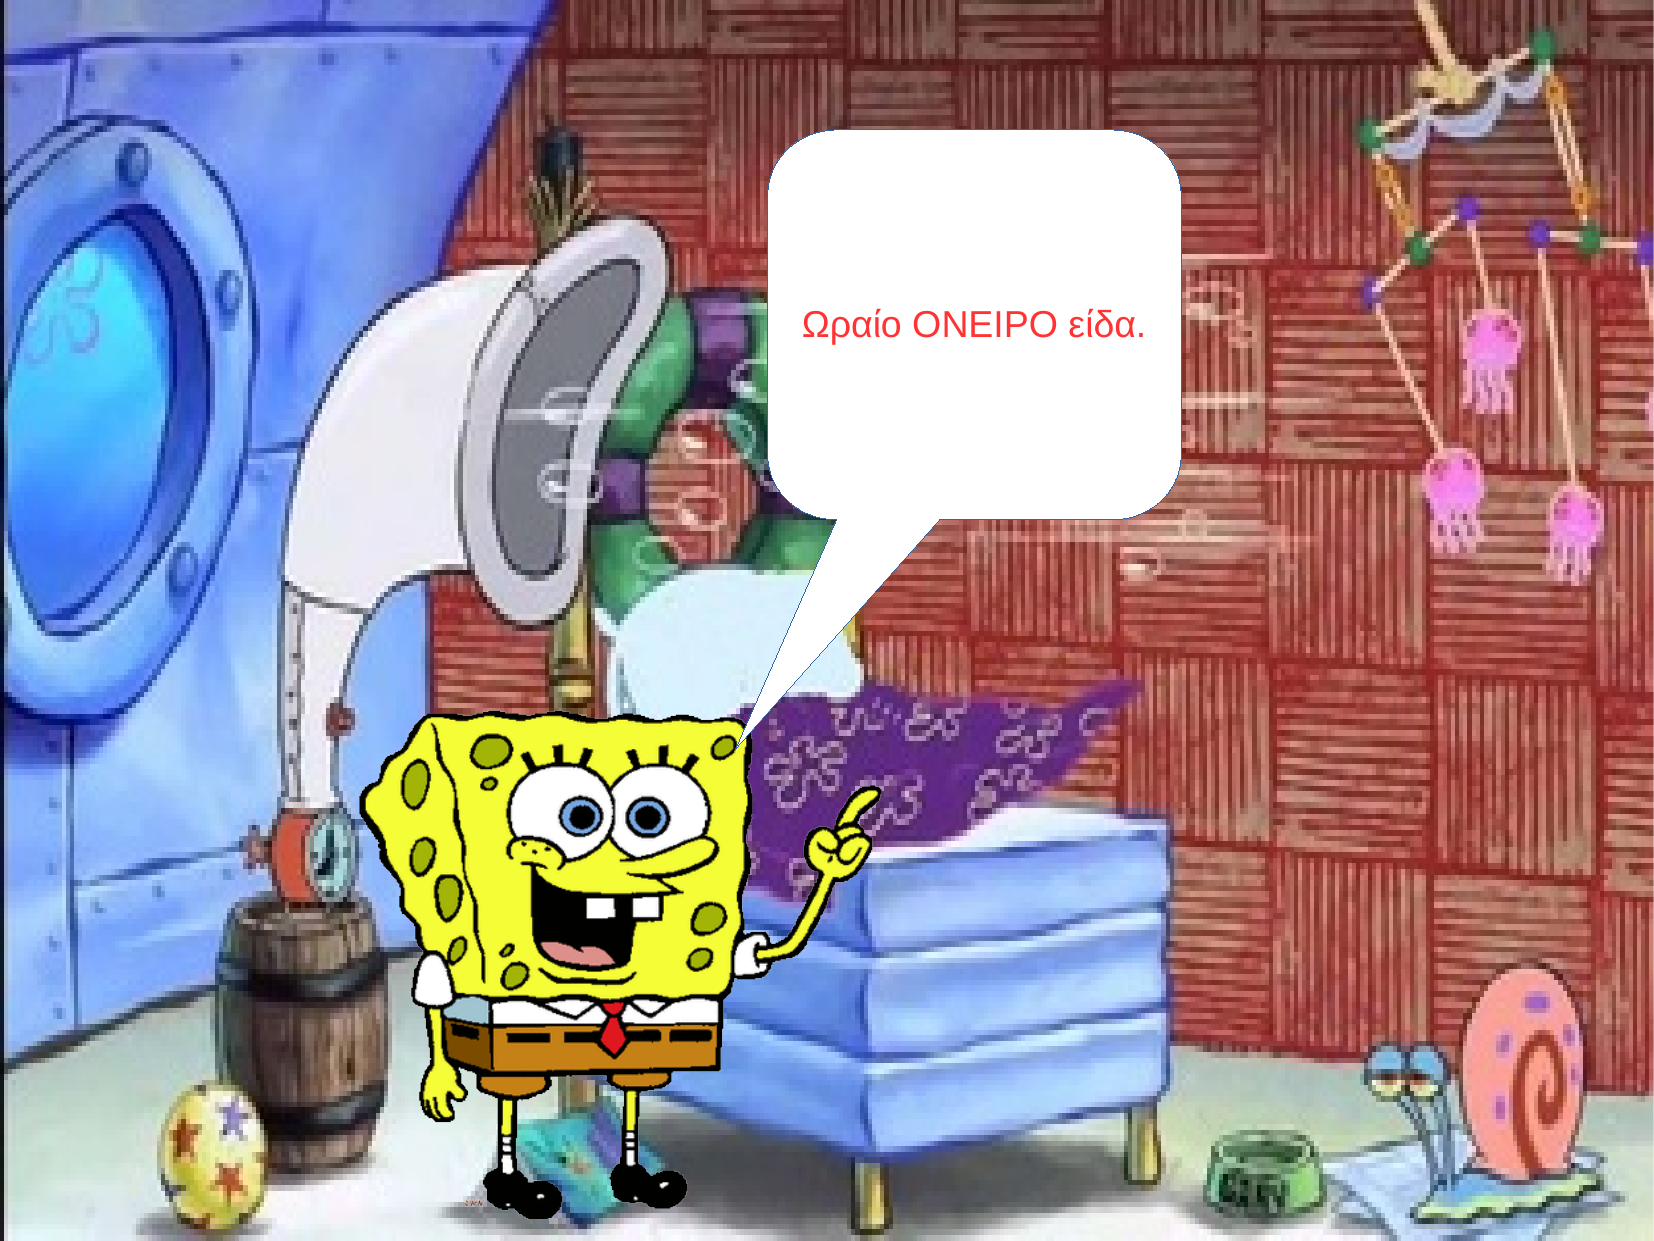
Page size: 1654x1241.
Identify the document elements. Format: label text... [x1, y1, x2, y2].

picture [0, 0, 1654, 1241]
text_box Ωραίο ΟΝΕΙΡΟ είδα. [735, 129, 1182, 749]
